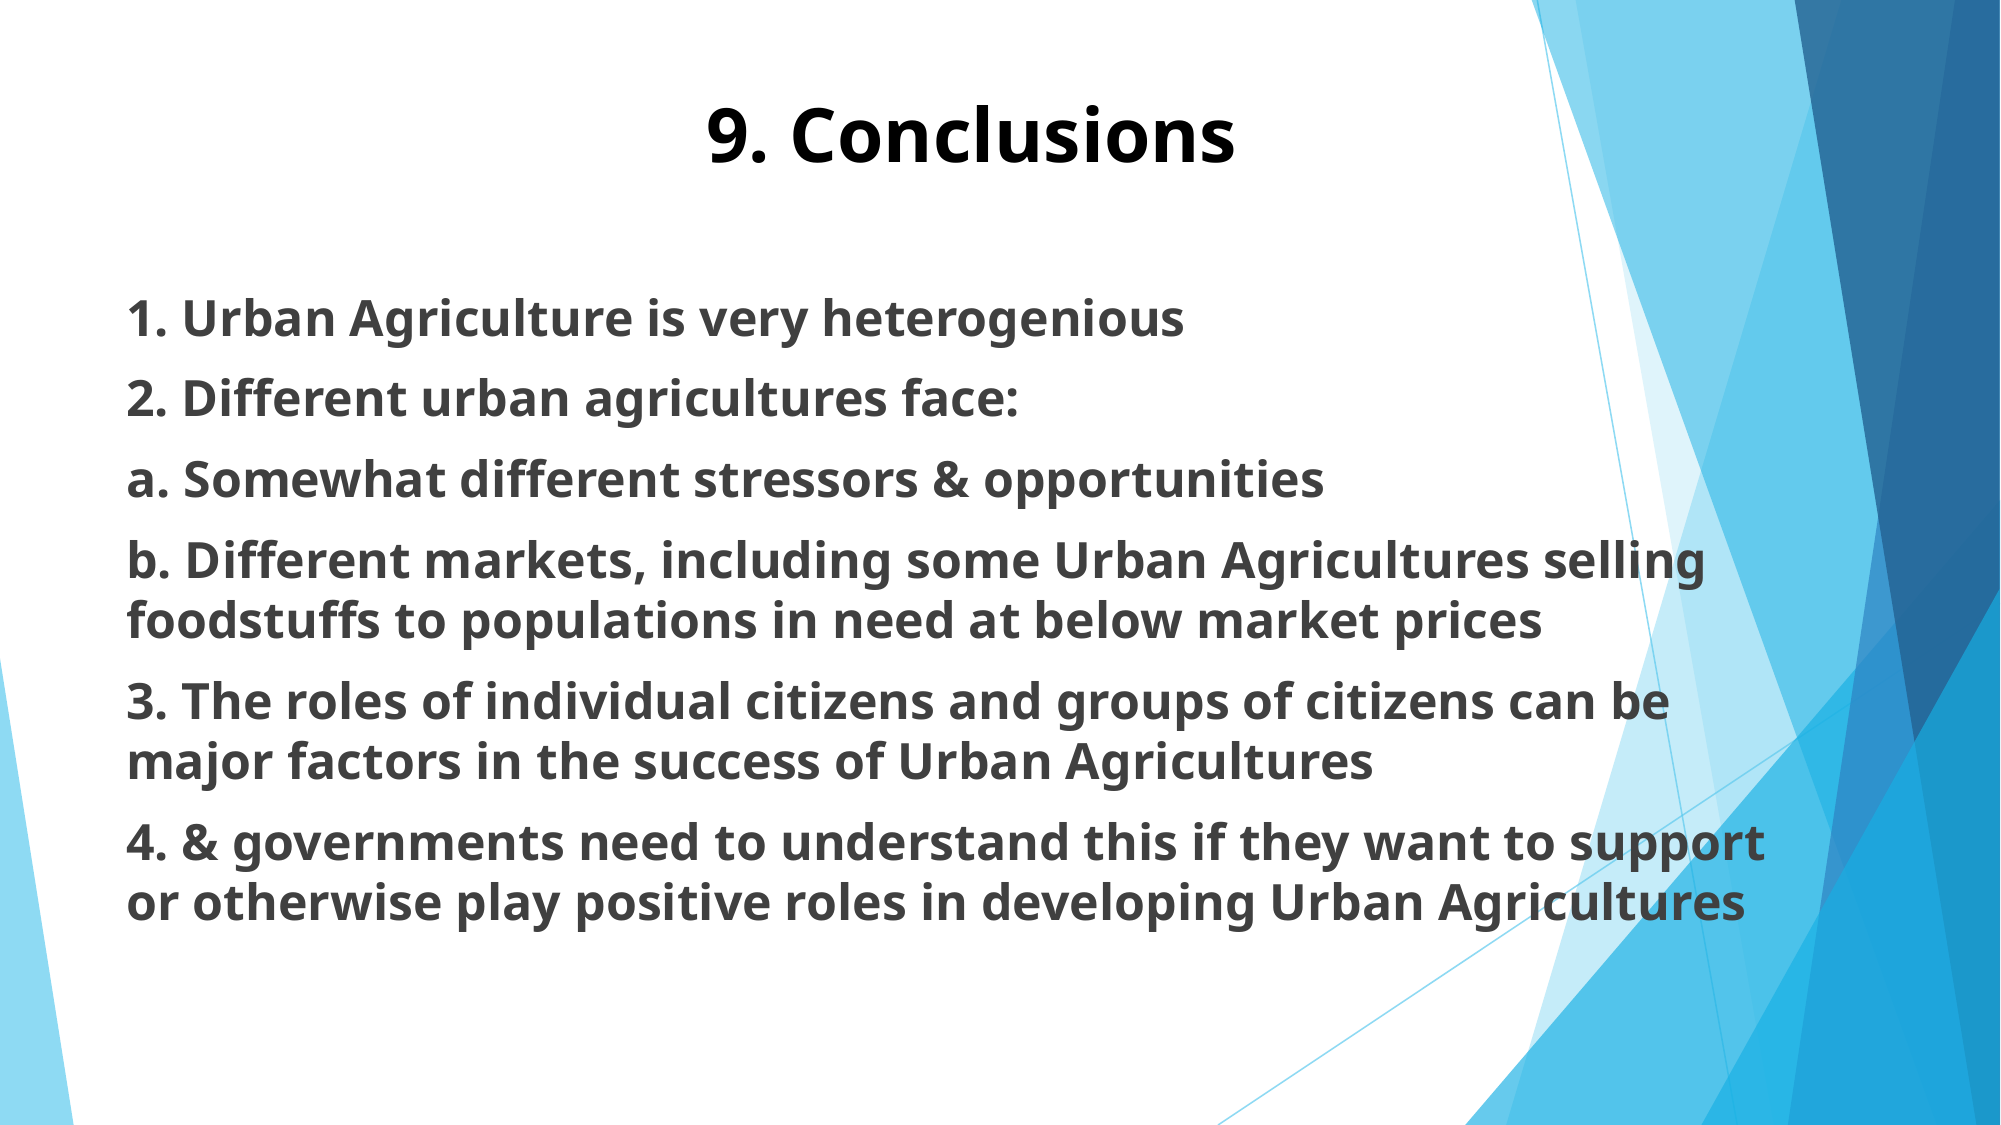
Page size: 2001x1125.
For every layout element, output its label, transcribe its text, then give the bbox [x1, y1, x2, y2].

title 9. Conclusions [111, 79, 1833, 189]
list 1. Urban Agriculture is very heterogenious 2. Different urban agricultures face: a. Somewhat different stressors & opportunities b. Different markets, including some Urban Agricultures selling foodstuffs to populations in need at below market prices 3. The roles of individual citizens and groups of citizens can be major factors in the success of Urban Agricultures 4. & governments need to understand this if they want to support or otherwise play positive roles in developing Urban Agricultures [111, 278, 1833, 992]
